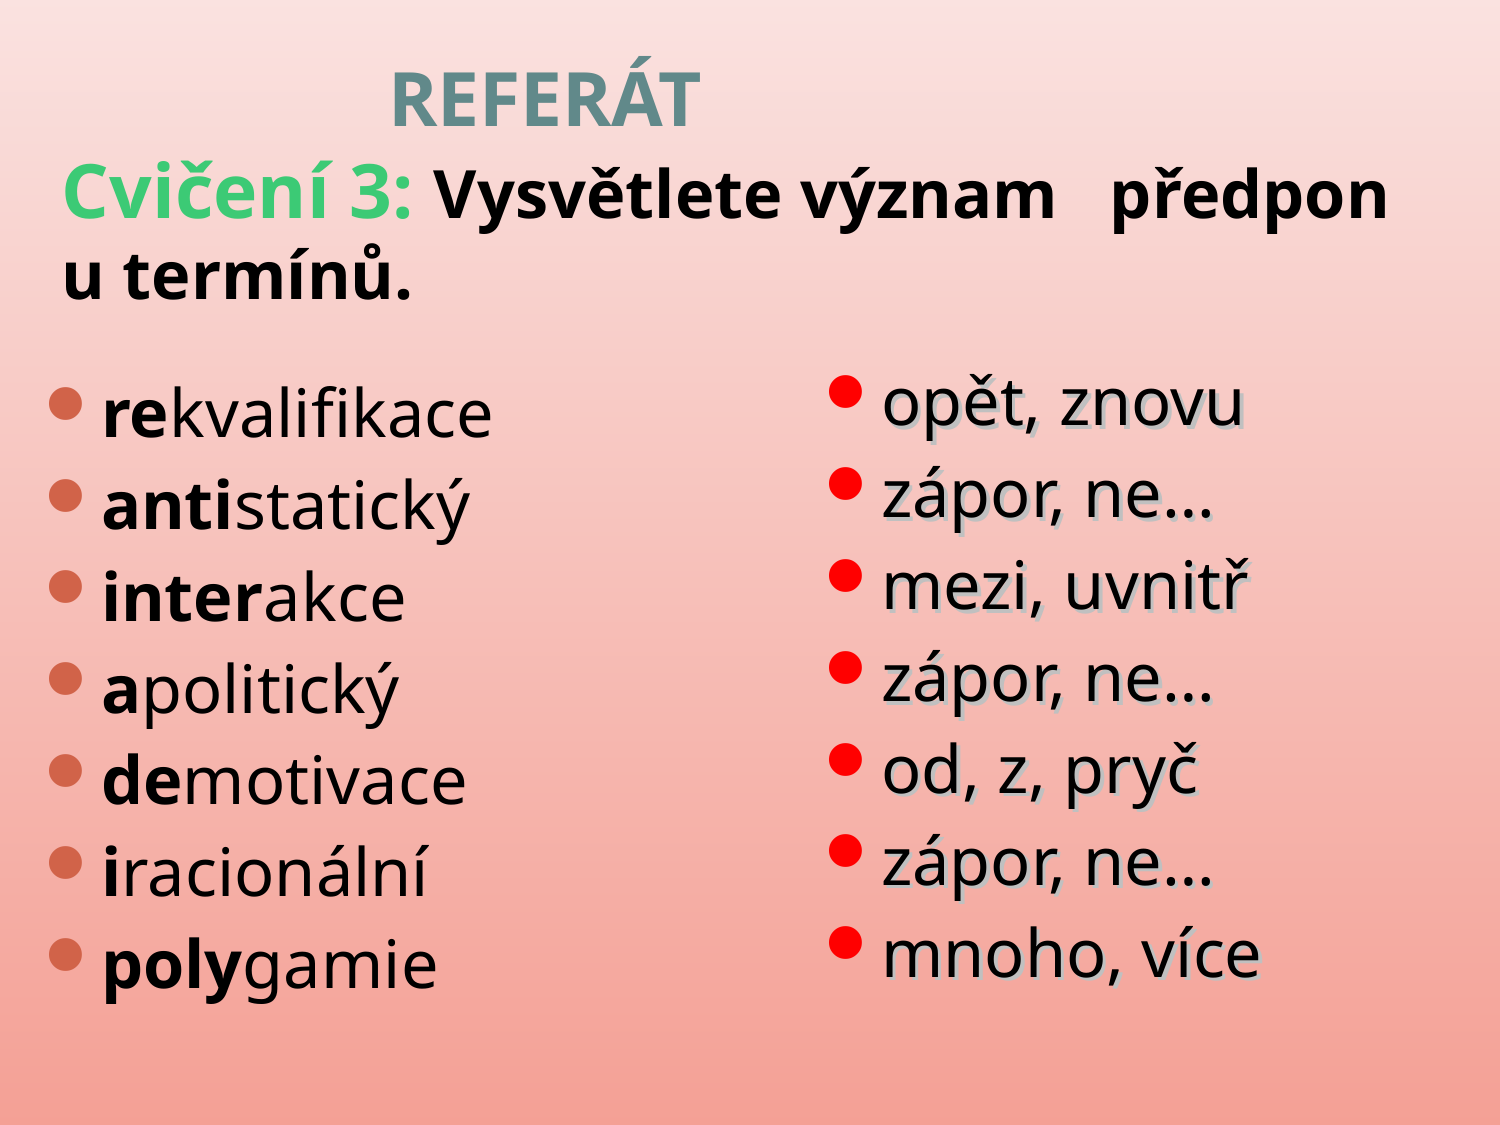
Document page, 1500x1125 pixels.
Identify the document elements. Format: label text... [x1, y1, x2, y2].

list opět, znovu zápor, ne… mezi, uvnitř zápor, ne… od, z, pryč zápor, ne… mnoho, více [809, 351, 1425, 1125]
title REFERÁT Cvičení 3: Vysvětlete význam předpon u termínů. [46, 35, 1465, 329]
list rekvalifikace antistatický interakce apolitický demotivace iracionální polygamie [29, 363, 763, 1125]
